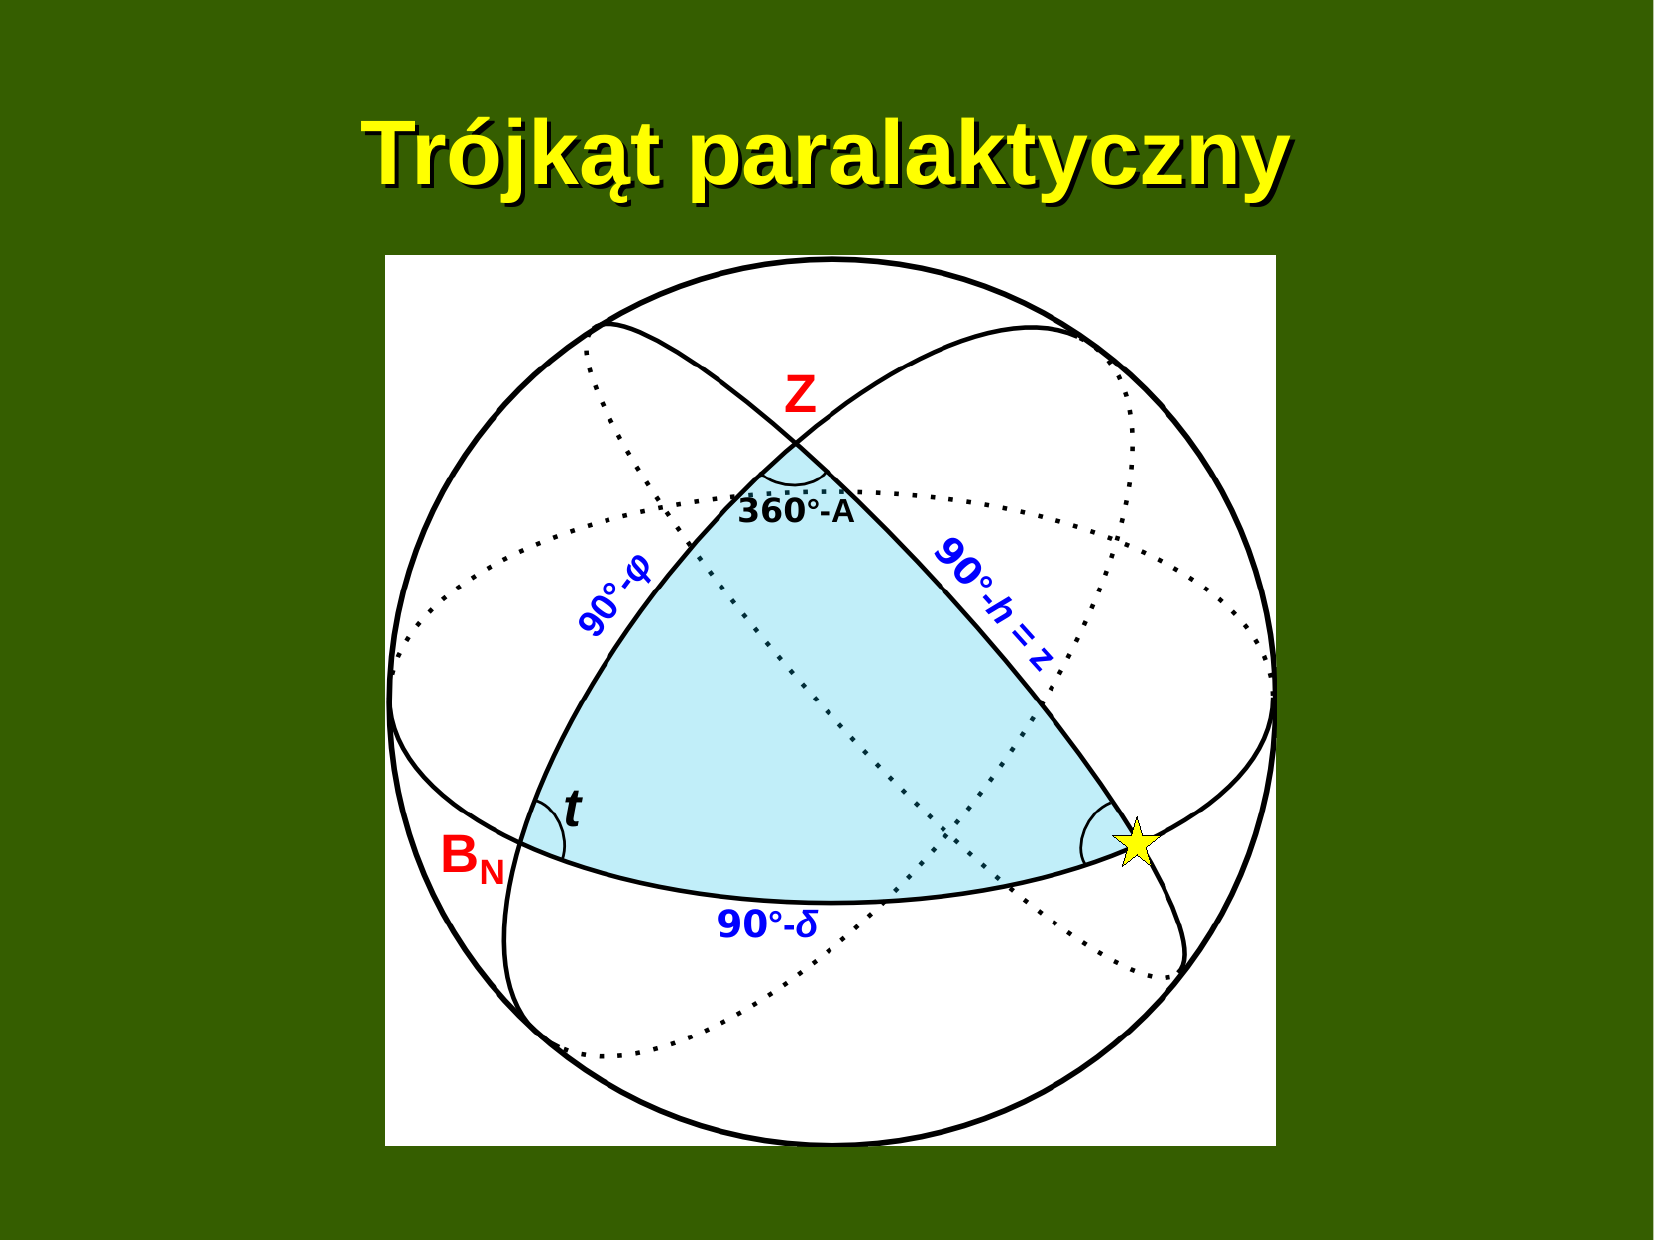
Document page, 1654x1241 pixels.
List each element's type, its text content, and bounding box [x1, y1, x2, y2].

text_box Z [769, 356, 833, 432]
picture [385, 255, 1277, 1147]
text_box t [548, 770, 597, 846]
text_box 360°-A [722, 484, 870, 540]
text_box [1112, 816, 1162, 867]
text_box 90°-h = z [909, 512, 1083, 696]
text_box 90°-δ [701, 895, 834, 955]
text_box BN [425, 816, 520, 900]
title Trójkąt paralaktyczny [82, 56, 1571, 250]
text_box 90°-φ [554, 527, 676, 662]
